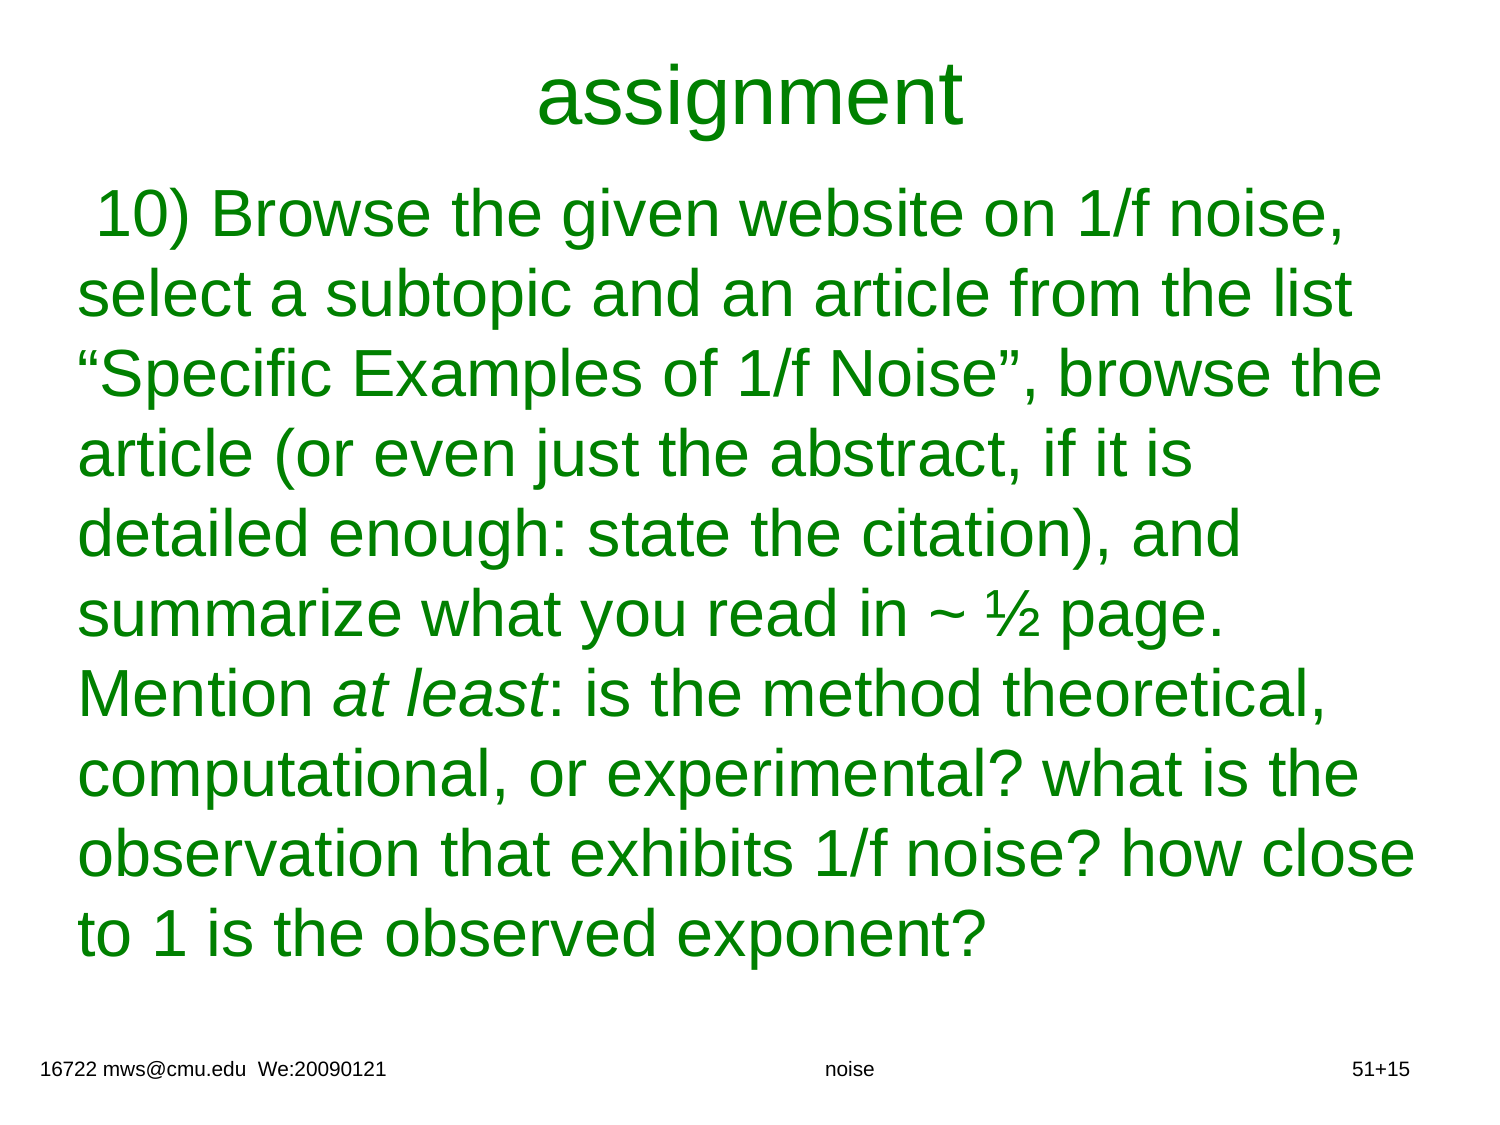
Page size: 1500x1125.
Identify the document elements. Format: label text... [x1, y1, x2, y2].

text_box 10) Browse the given website on 1/f noise, select a subtopic and an article from the list “Specific Examples of 1/f Noise”, browse the article (or even just the abstract, if it is detailed enough: state the citation), and summarize what you read in ~ ½ page. Mention at least: is the method theoretical, computational, or experimental? what is the observation that exhibits 1/f noise? how close to 1 is the observed exponent? [62, 162, 1450, 978]
text_box assignment [112, 24, 1388, 150]
